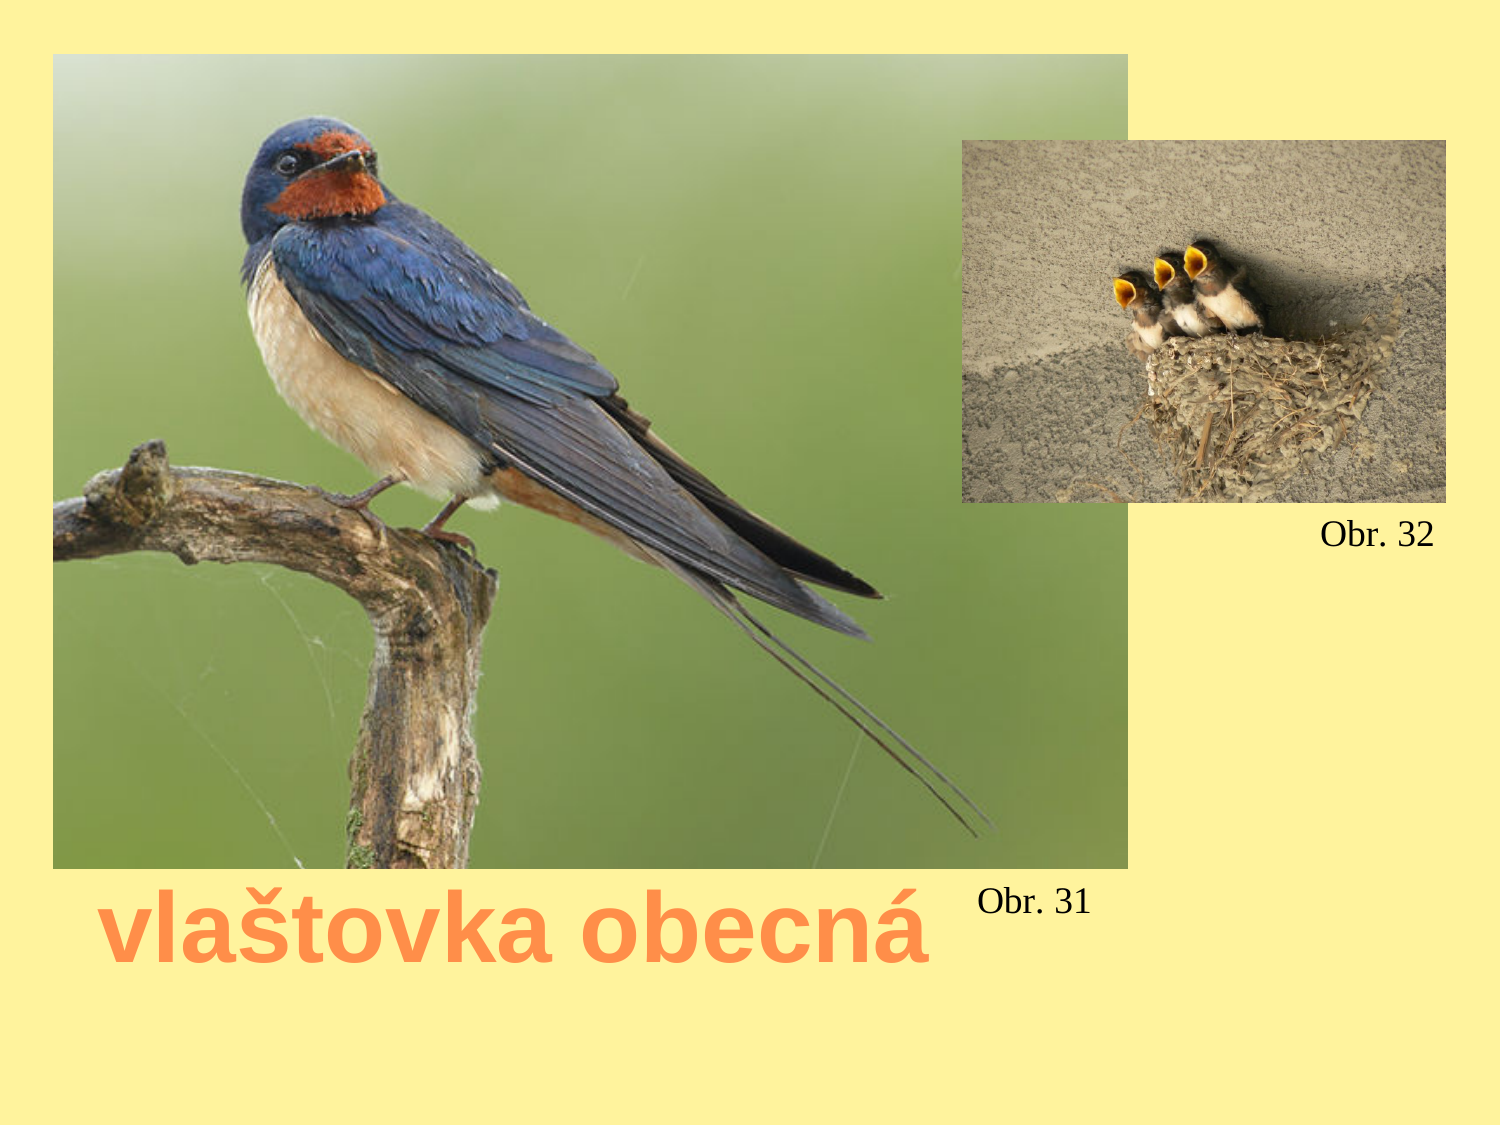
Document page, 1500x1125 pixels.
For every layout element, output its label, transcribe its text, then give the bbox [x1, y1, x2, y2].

text_box Obr. 31 [962, 867, 1129, 929]
title vlaštovka obecná [82, 817, 1426, 991]
text_box Obr. 32 [1305, 501, 1459, 563]
picture [53, 54, 1446, 869]
